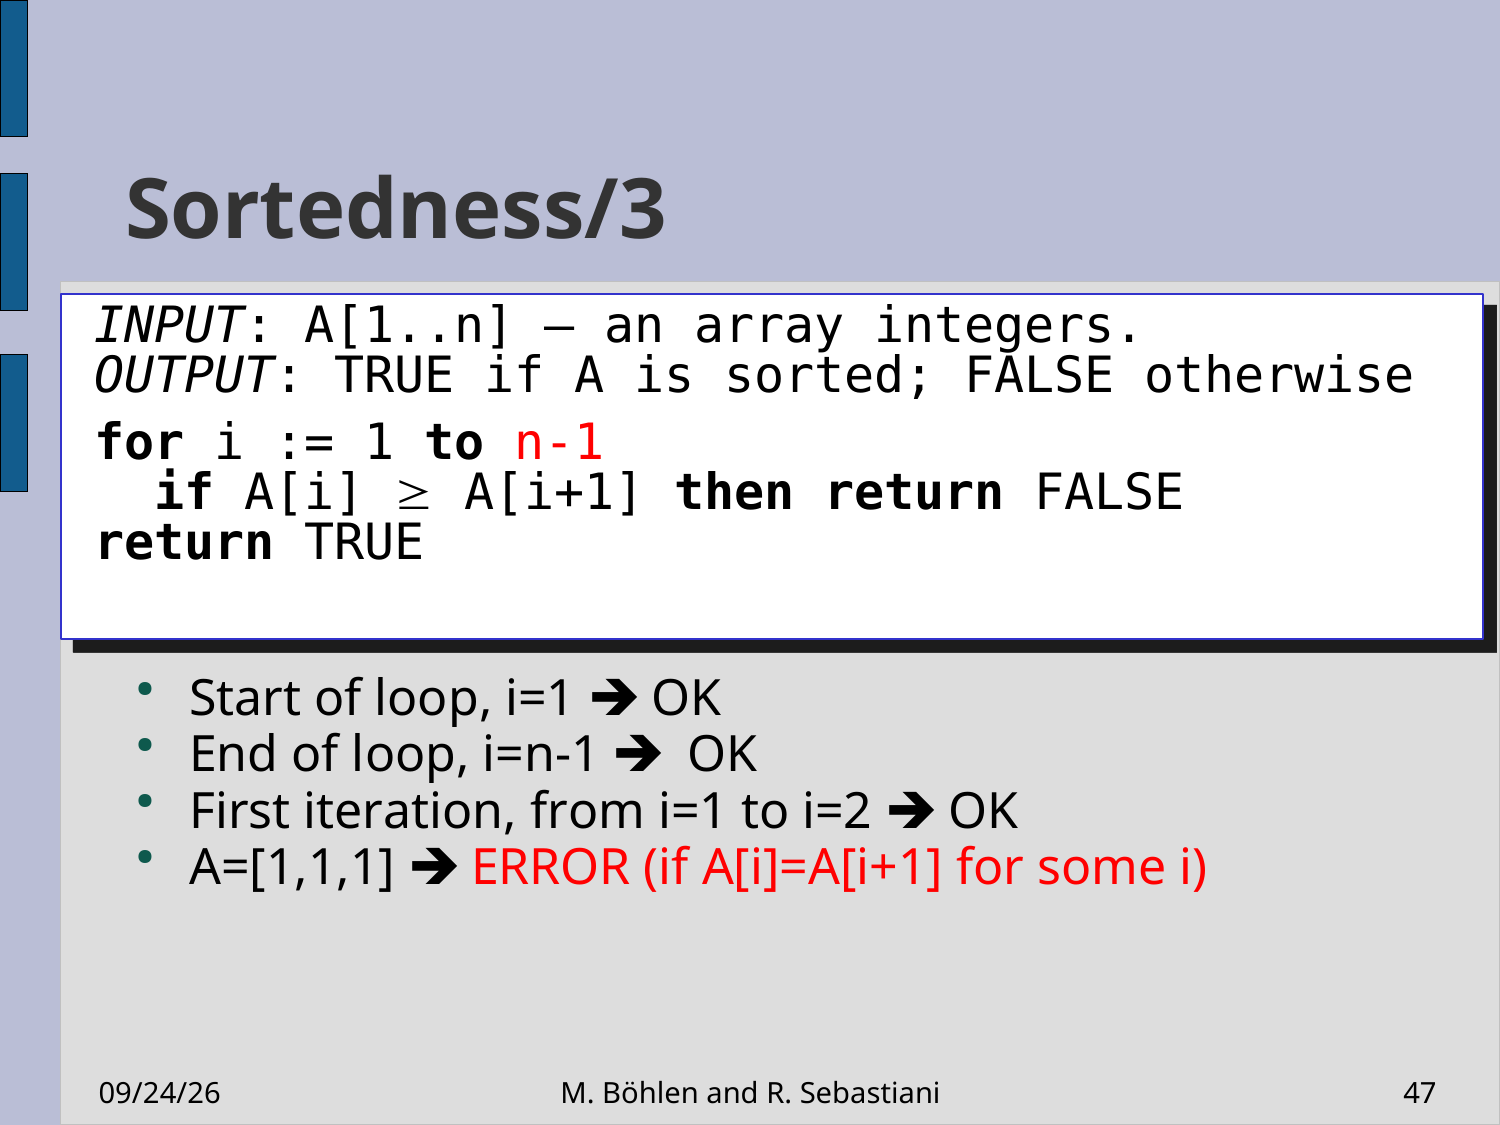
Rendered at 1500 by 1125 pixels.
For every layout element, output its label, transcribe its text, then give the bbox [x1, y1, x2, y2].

list Start of loop, i=1  OK End of loop, i=n-1  OK First iteration, from i=1 to i=2  OK A=[1,1,1]  ERROR (if A[i]=A[i+1] for some i) [103, 742, 1475, 1125]
title Sortedness/3 [110, 67, 1392, 271]
text_box INPUT: A[1..n] – an array integers. OUTPUT: TRUE if A is sorted; FALSE otherwise for i := 1 to n-1 if A[i]  A[i+1] then return FALSE return TRUE [94, 302, 1415, 705]
list [61, 293, 1500, 742]
